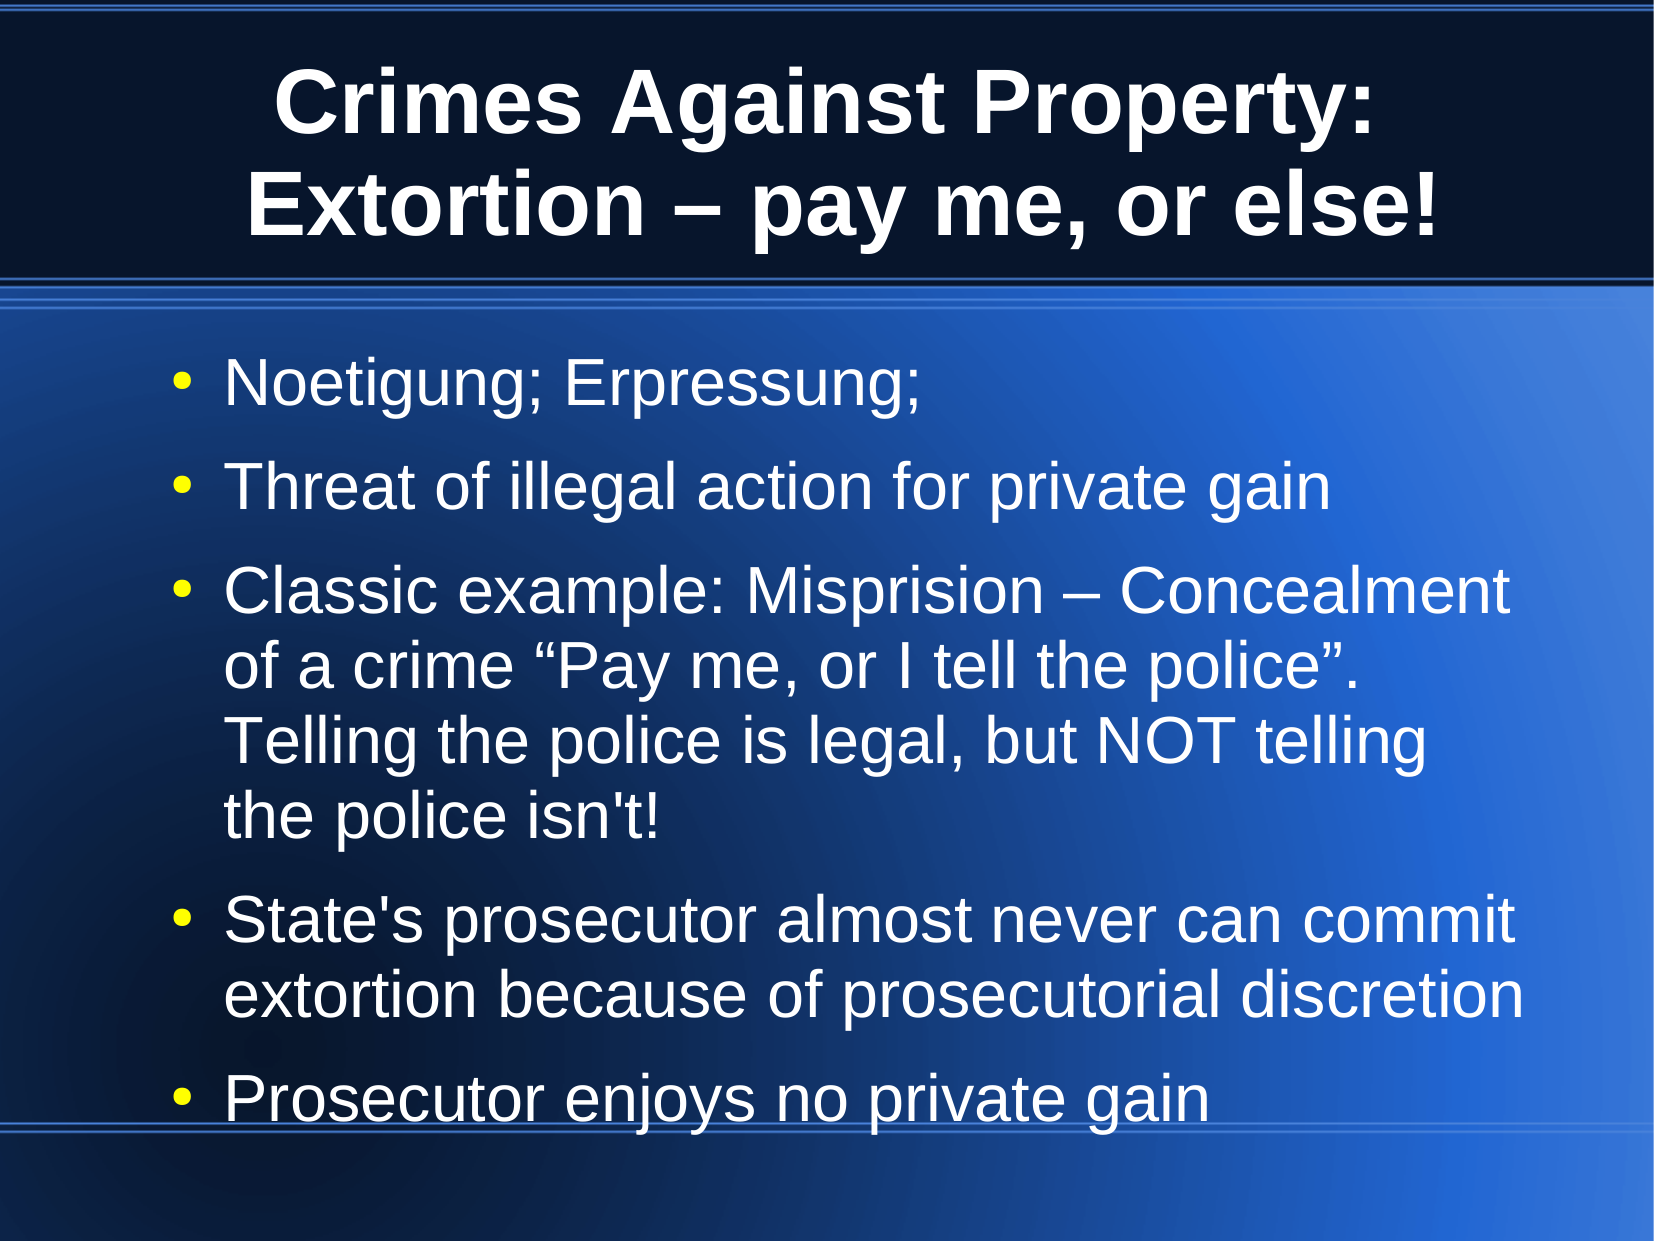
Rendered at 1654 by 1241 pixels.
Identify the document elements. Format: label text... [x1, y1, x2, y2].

title Crimes Against Property: Extortion – pay me, or else! [82, 49, 1571, 257]
picture [0, 0, 1654, 1241]
list Noetigung; Erpressung; Threat of illegal action for private gain Classic example: Misprision – Concealment of a crime “Pay me, or I tell the police”. Telling the police is legal, but NOT telling the police isn't! State's prosecutor almost never can commit extortion because of prosecutorial discretion Prosecutor enjoys no private gain [152, 344, 1534, 1136]
